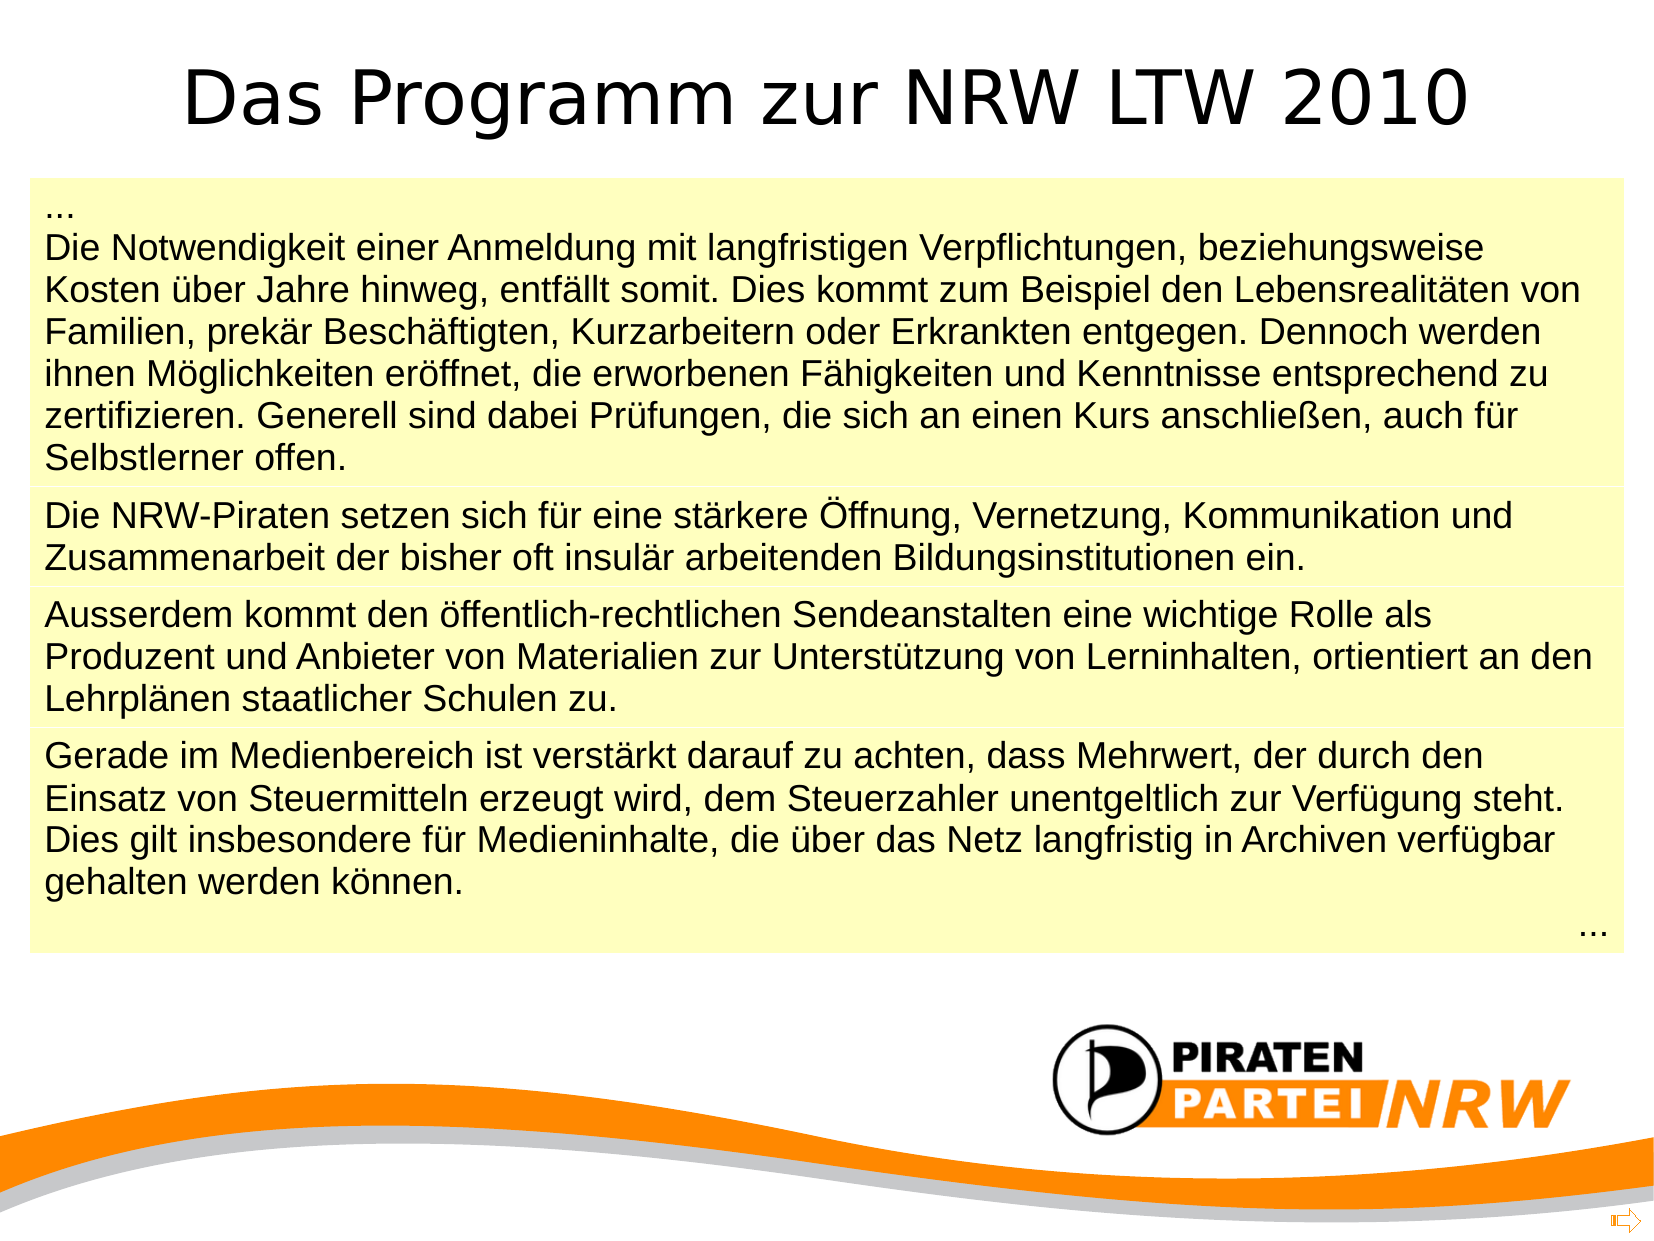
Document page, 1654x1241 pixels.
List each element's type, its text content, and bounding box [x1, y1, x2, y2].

title Das Programm zur NRW LTW 2010 [82, 54, 1571, 143]
table_cell Gerade im Medienbereich ist verstärkt darauf zu achten, dass Mehrwert, der durch den Einsatz von Steuermitteln erzeugt wird, dem Steuerzahler unentgeltlich zur Verfügung steht. Dies gilt insbesondere für Medieninhalte, die über das Netz langfristig in Archiven verfügbar gehalten werden können. ... [30, 728, 1624, 953]
table_cell Ausserdem kommt den öffentlich-rechtlichen Sendeanstalten eine wichtige Rolle als Produzent und Anbieter von Materialien zur Unterstützung von Lerninhalten, ortientiert an den Lehrplänen staatlicher Schulen zu. [30, 587, 1624, 727]
table_cell Die NRW-Piraten setzen sich für eine stärkere Öffnung, Vernetzung, Kommunikation und Zusammenarbeit der bisher oft insulär arbeitenden Bildungsinstitutionen ein. [30, 487, 1624, 586]
picture [1045, 1021, 1579, 1140]
table_header ... Die Notwendigkeit einer Anmeldung mit langfristigen Verpflichtungen, beziehungsweise Kosten über Jahre hinweg, entfällt somit. Dies kommt zum Beispiel den Lebensrealitäten von Familien, prekär Beschäftigten, Kurzarbeitern oder Erkrankten entgegen. Dennoch werden ihnen Möglichkeiten eröffnet, die erworbenen Fähigkeiten und Kenntnisse entsprechend zu zertifizieren. Generell sind dabei Prüfungen, die sich an einen Kurs anschließen, auch für Selbstlerner offen. [30, 178, 1624, 486]
